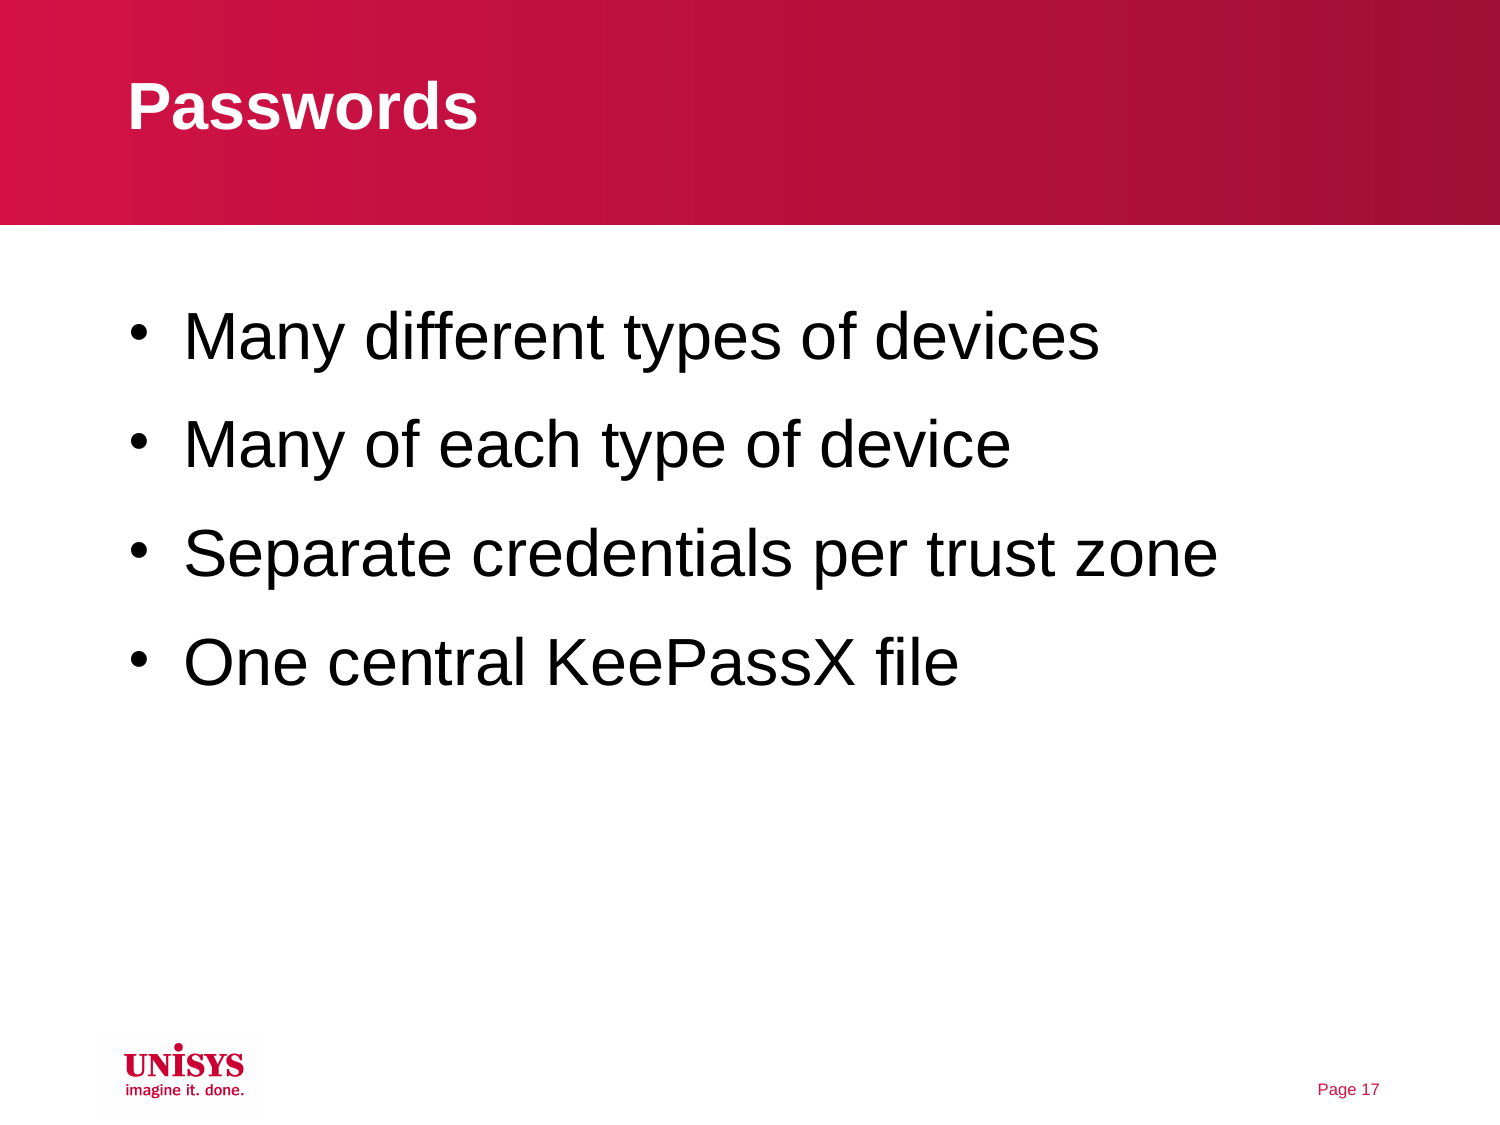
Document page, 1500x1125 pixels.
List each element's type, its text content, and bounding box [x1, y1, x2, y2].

picture [101, 1031, 265, 1118]
list Many different types of devices Many of each type of device Separate credentials per trust zone One central KeePassX file [112, 284, 1387, 1028]
title Passwords [112, 14, 1387, 202]
